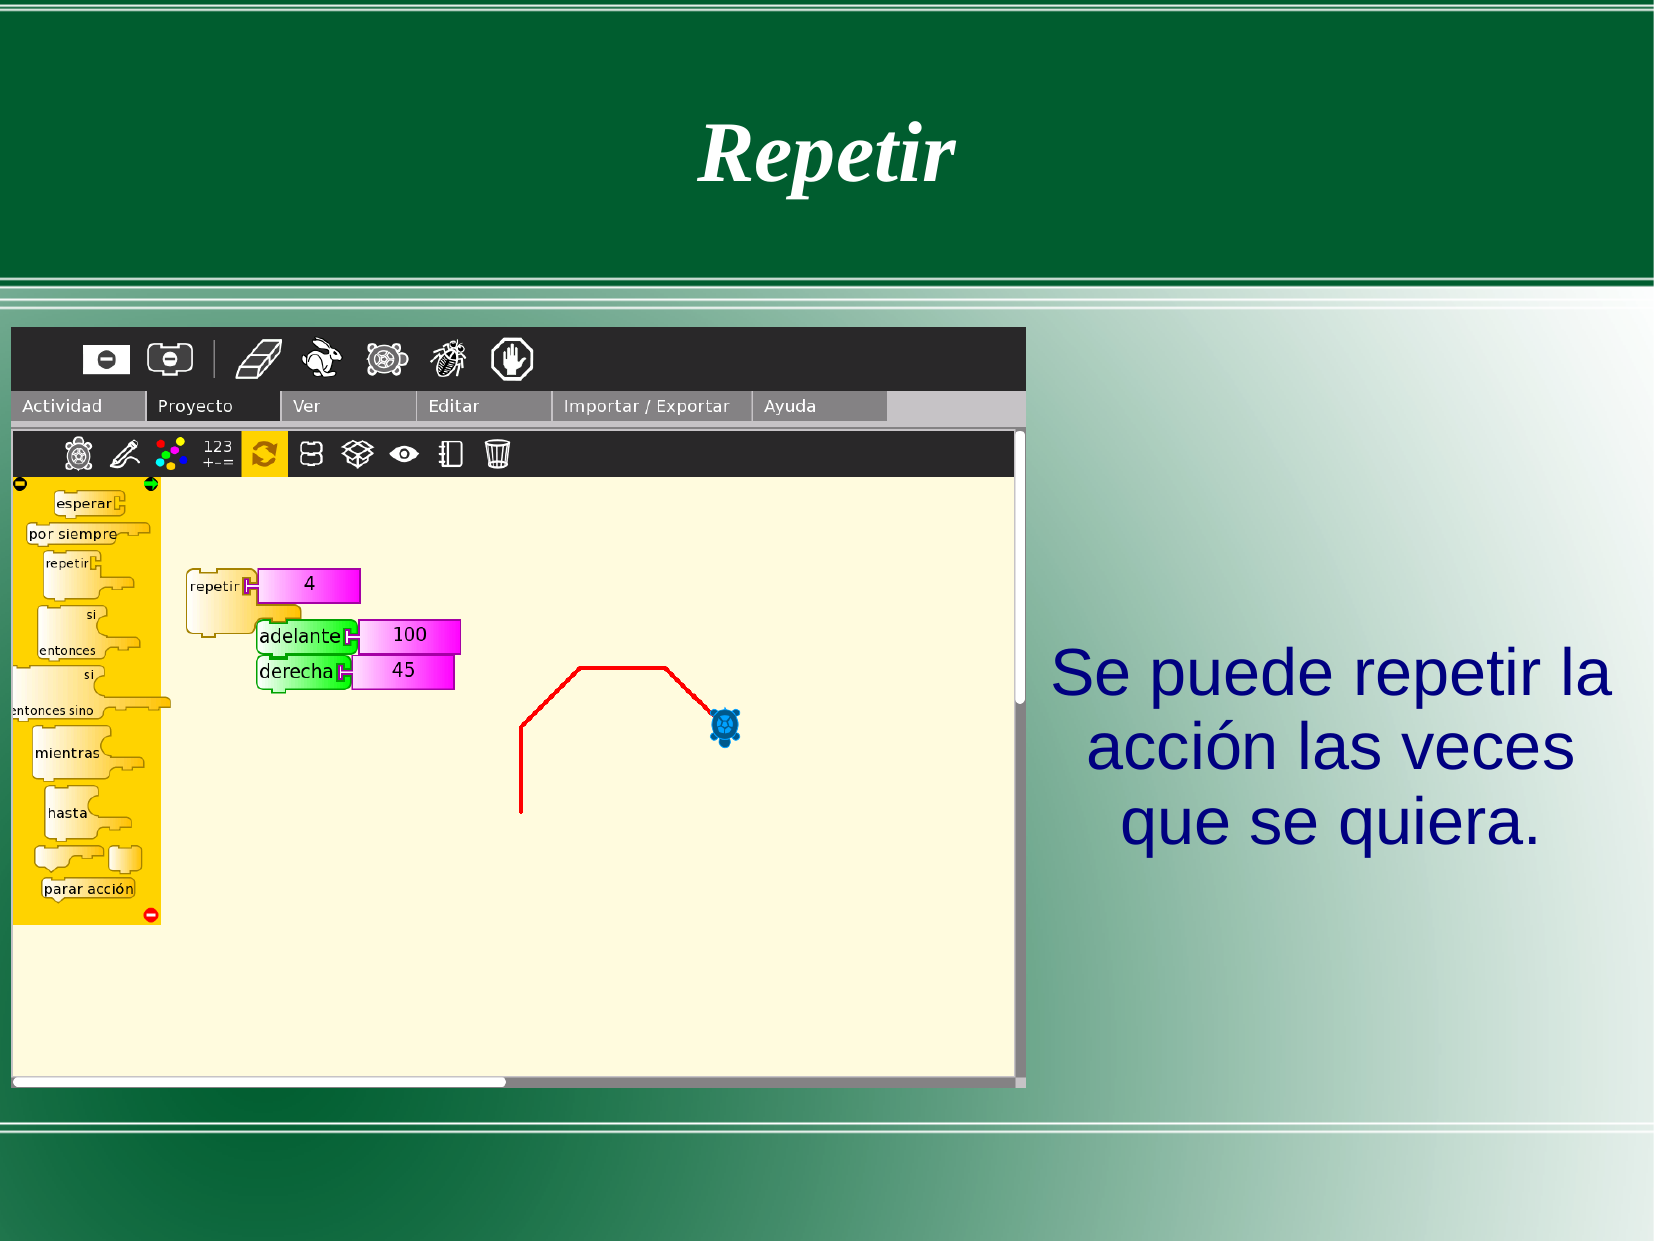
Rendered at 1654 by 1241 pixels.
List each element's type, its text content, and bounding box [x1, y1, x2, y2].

subtitle Se puede repetir la acción las veces que se quiera. [1050, 337, 1613, 1156]
picture [0, 0, 1654, 1241]
title Repetir [82, 49, 1571, 257]
